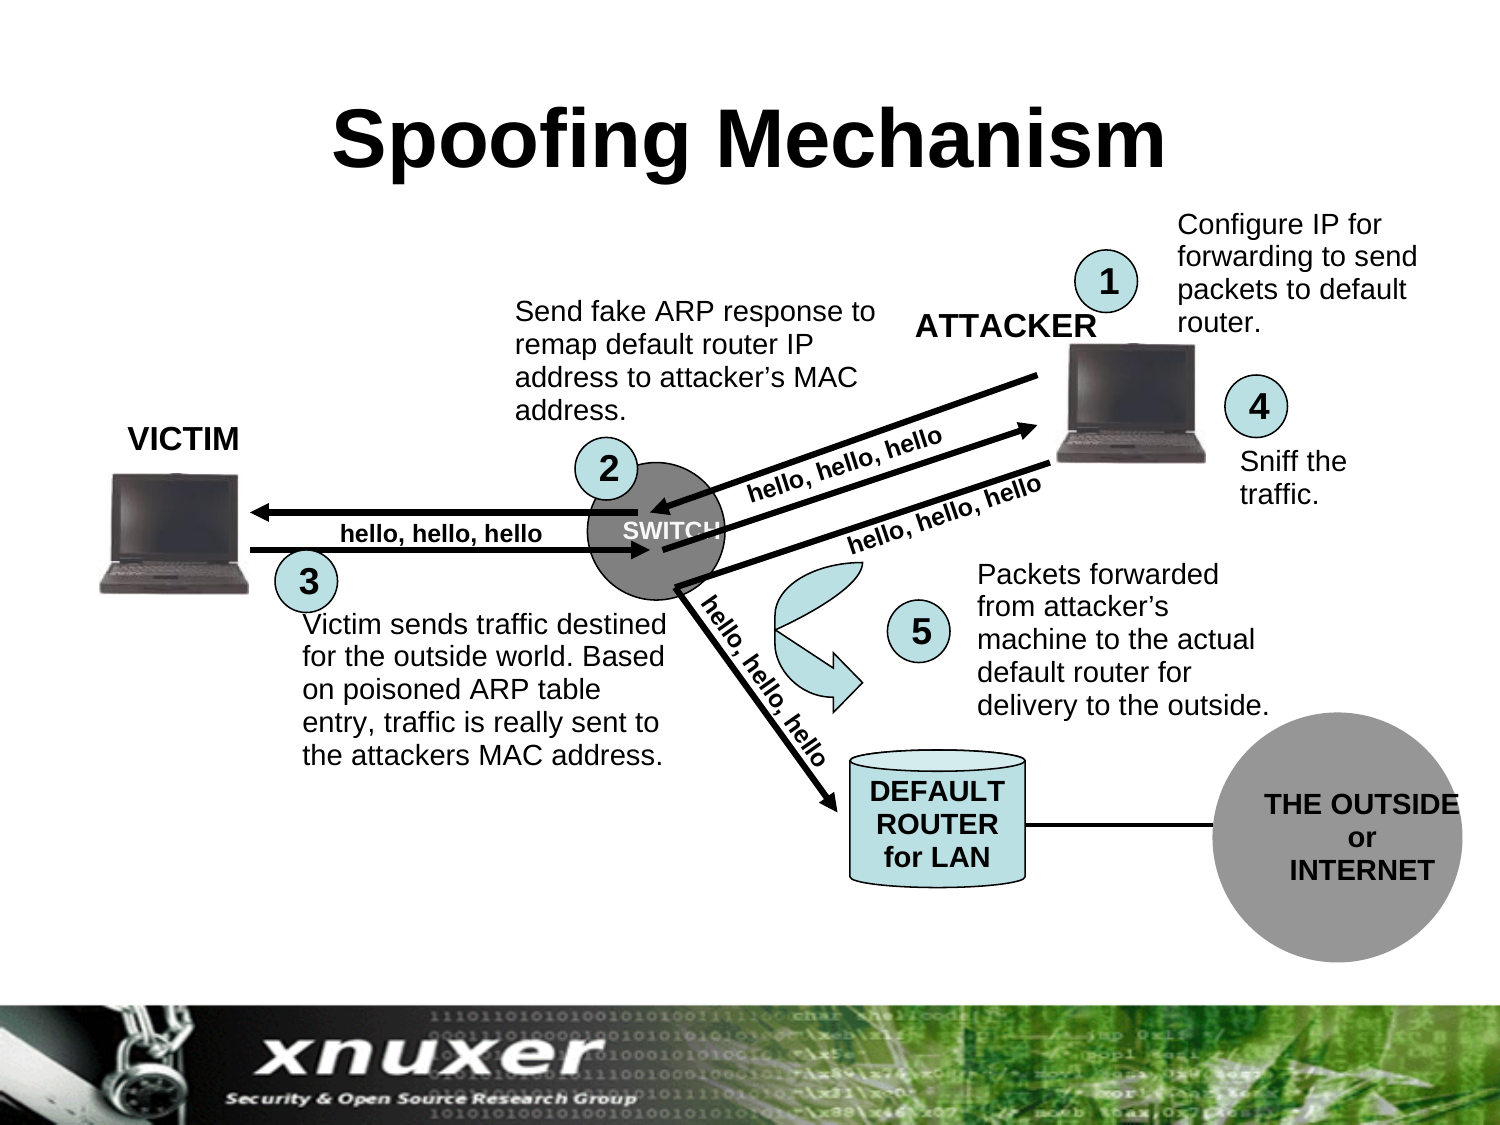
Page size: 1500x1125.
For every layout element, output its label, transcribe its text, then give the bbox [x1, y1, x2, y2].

text_box SWITCH [681, 582, 703, 594]
title Spoofing Mechanism [75, 45, 1426, 233]
text_box DEFAULT ROUTER for LAN [849, 761, 1026, 888]
text_box Sniff the traffic. [1224, 437, 1451, 519]
text_box SWITCH [587, 462, 725, 600]
text_box VICTIM [112, 412, 255, 465]
text_box 4 [1224, 375, 1288, 438]
text_box hello, hello, hello [727, 407, 963, 521]
text_box hello, hello, hello [680, 574, 851, 791]
text_box ATTACKER [899, 299, 1113, 353]
text_box Send fake ARP response to remap default router IP address to attacker’s MAC address. [499, 287, 913, 434]
text_box THE OUTSIDE or INTERNET [1212, 712, 1463, 963]
text_box hello, hello, hello [827, 456, 1063, 573]
text_box Configure IP for forwarding to send packets to default router. [1162, 199, 1500, 347]
text_box 3 [275, 549, 338, 613]
text_box 5 [887, 600, 951, 663]
text_box Packets forwarded from attacker’s machine to the actual default router for delivery to the outside. [962, 549, 1300, 730]
text_box 2 [575, 437, 638, 501]
text_box Victim sends traffic destined for the outside world. Based on poisoned ARP table entry, traffic is really sent to the attackers MAC address. [287, 600, 688, 780]
text_box [774, 564, 863, 713]
text_box 1 [1074, 249, 1138, 312]
text_box hello, hello, hello [324, 512, 559, 556]
picture [0, 0, 1500, 1125]
